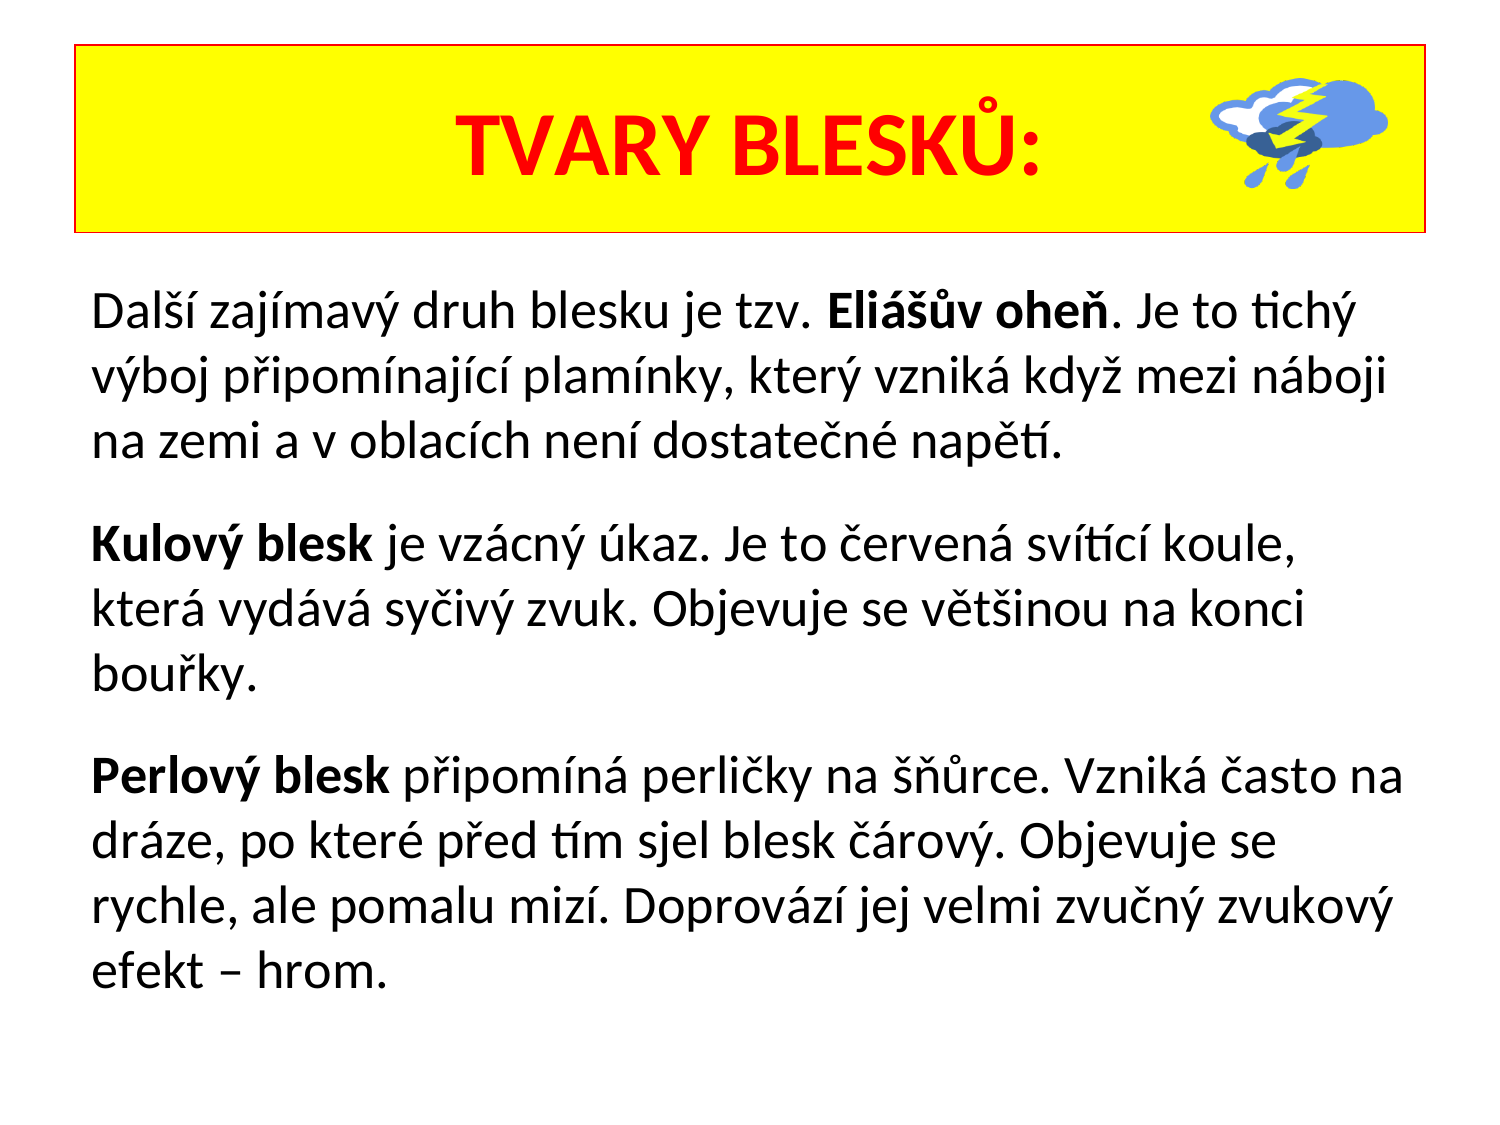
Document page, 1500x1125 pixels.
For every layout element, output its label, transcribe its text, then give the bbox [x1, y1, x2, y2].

picture [1210, 78, 1388, 189]
list Další zajímavý druh blesku je tzv. Eliášův oheň. Je to tichý výboj připomínající plamínky, který vzniká když mezi náboji na zemi a v oblacích není dostatečné napětí. Kulový blesk je vzácný úkaz. Je to červená svítící koule, která vydává syčivý zvuk. Objevuje se většinou na konci bouřky. Perlový blesk připomíná perličky na šňůrce. Vzniká často na dráze, po které před tím sjel blesk čárový. Objevuje se rychle, ale pomalu mizí. Doprovází jej velmi zvučný zvukový efekt – hrom. [76, 267, 1427, 1086]
title TVARY BLESKŮ: [75, 45, 1426, 233]
